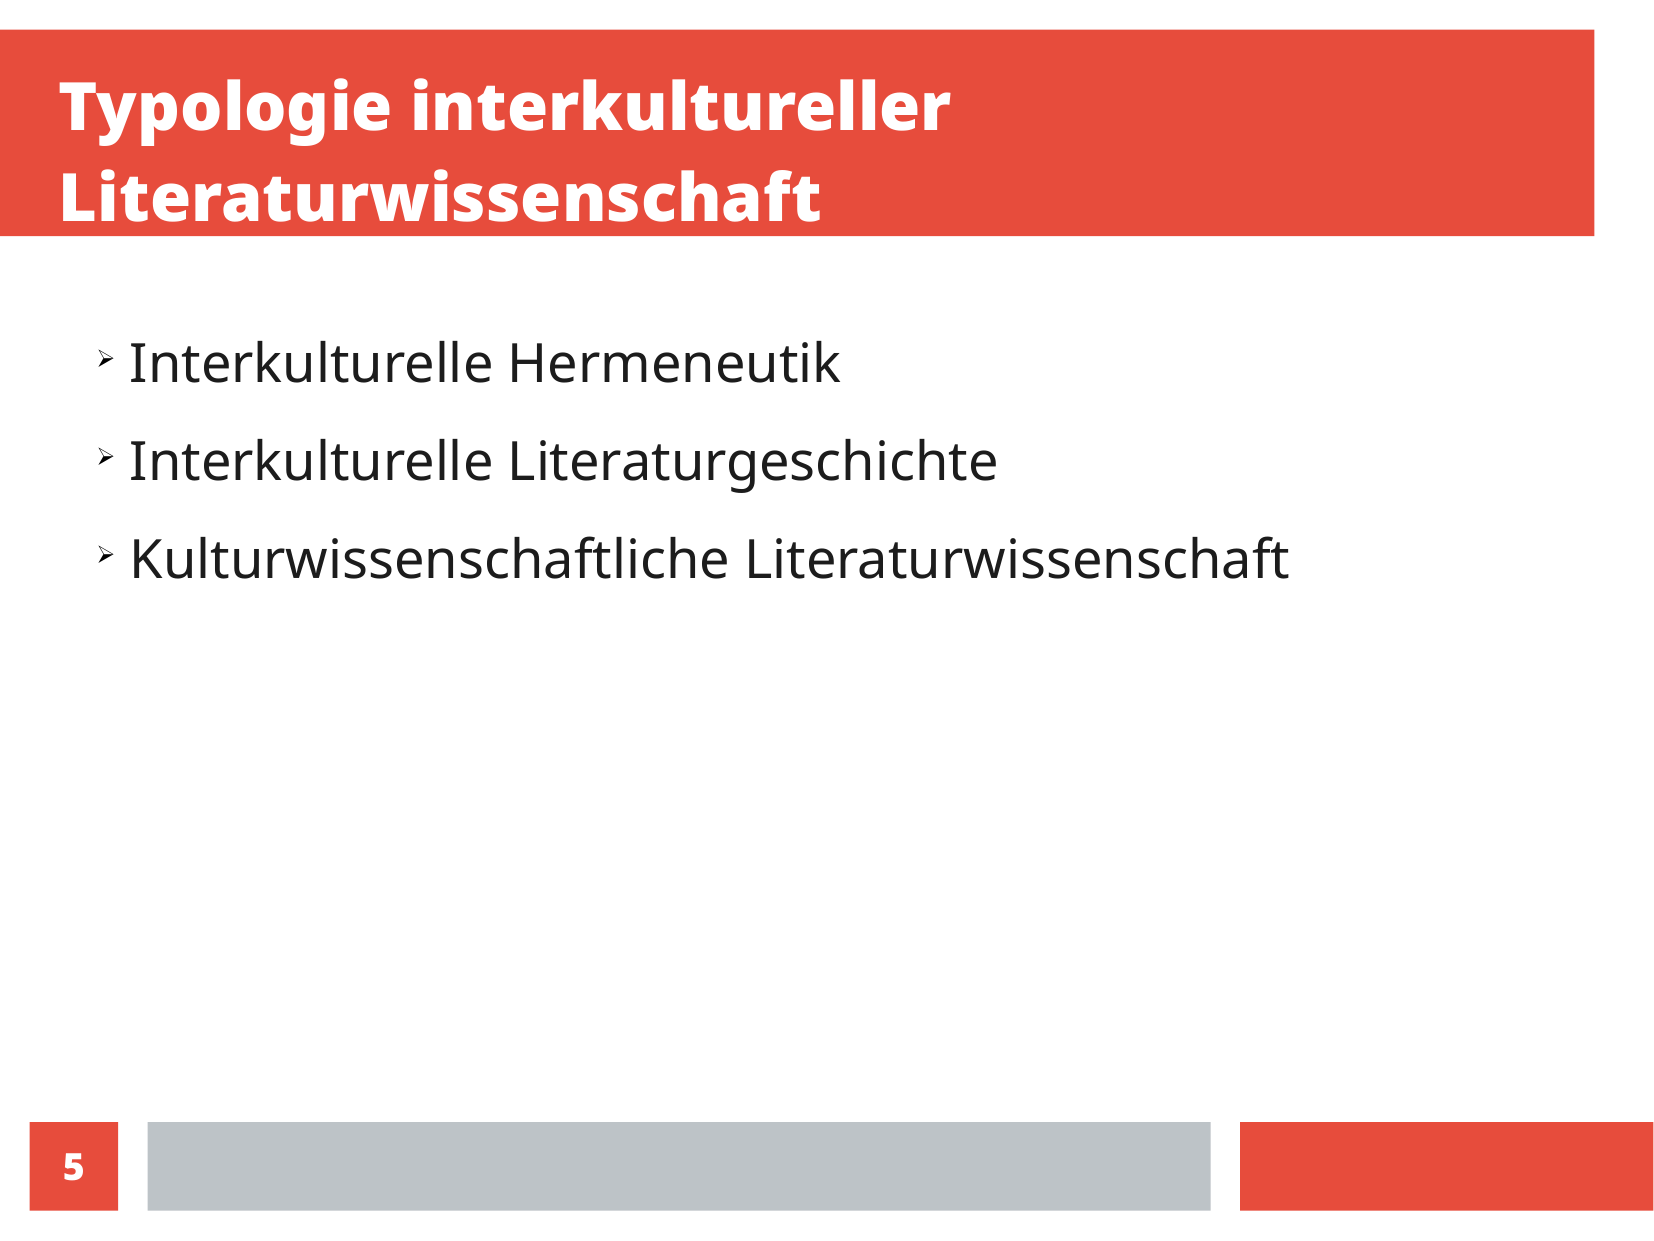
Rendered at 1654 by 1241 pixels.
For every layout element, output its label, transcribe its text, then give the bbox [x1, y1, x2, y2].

list Interkulturelle Hermeneutik Interkulturelle Literaturgeschichte Kulturwissenschaftliche Literaturwissenschaft [59, 324, 1565, 1093]
title Typologie interkultureller Literaturwissenschaft [59, 59, 1595, 207]
